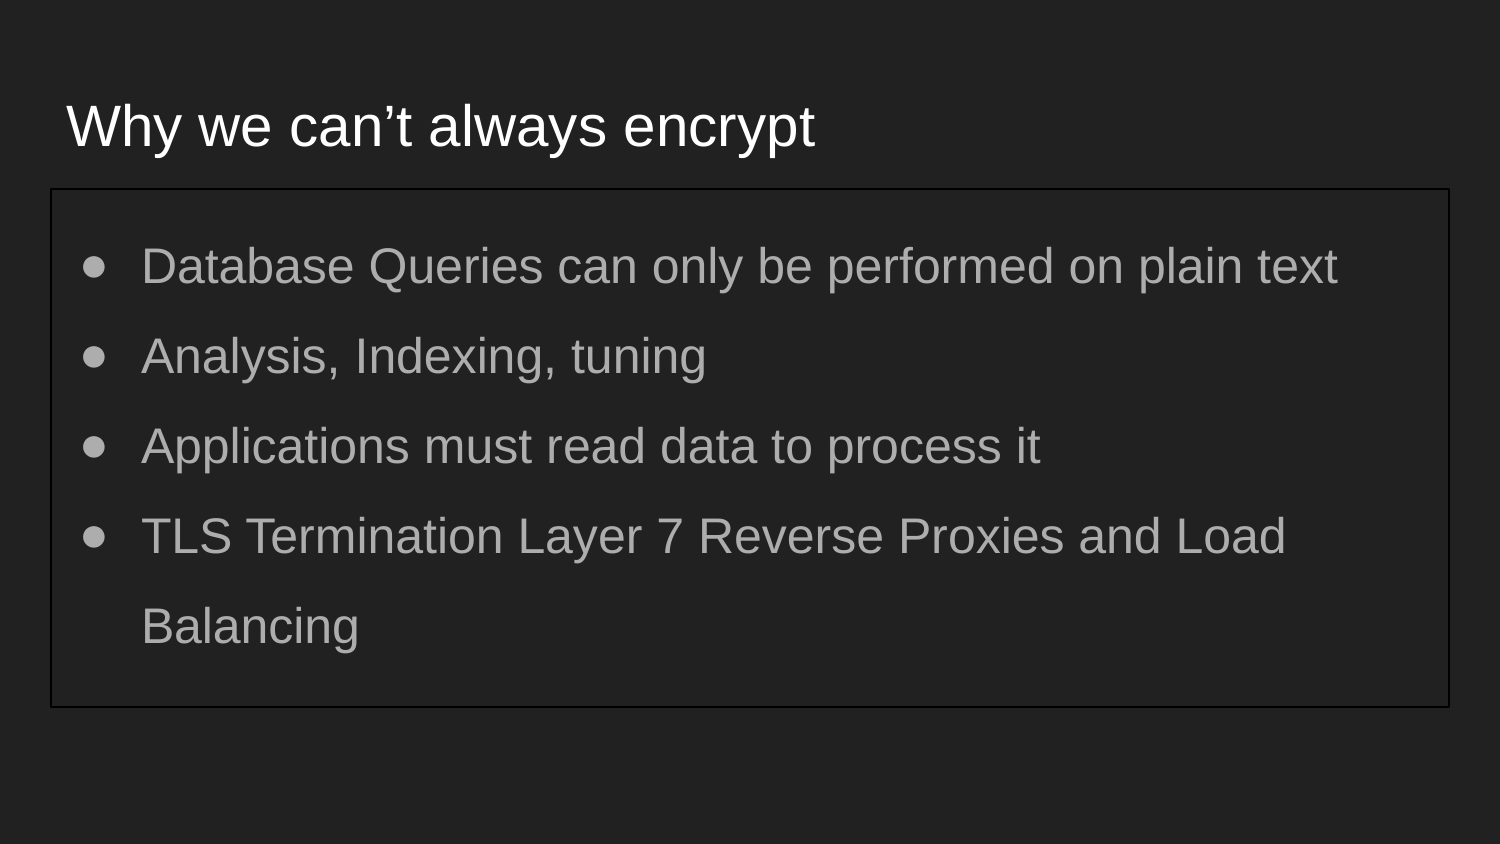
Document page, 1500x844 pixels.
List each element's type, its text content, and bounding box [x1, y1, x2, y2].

title Why we can’t always encrypt [51, 72, 1449, 167]
list Database Queries can only be performed on plain text Analysis, Indexing, tuning Applications must read data to process it TLS Termination Layer 7 Reverse Proxies and Load Balancing [51, 189, 1449, 708]
